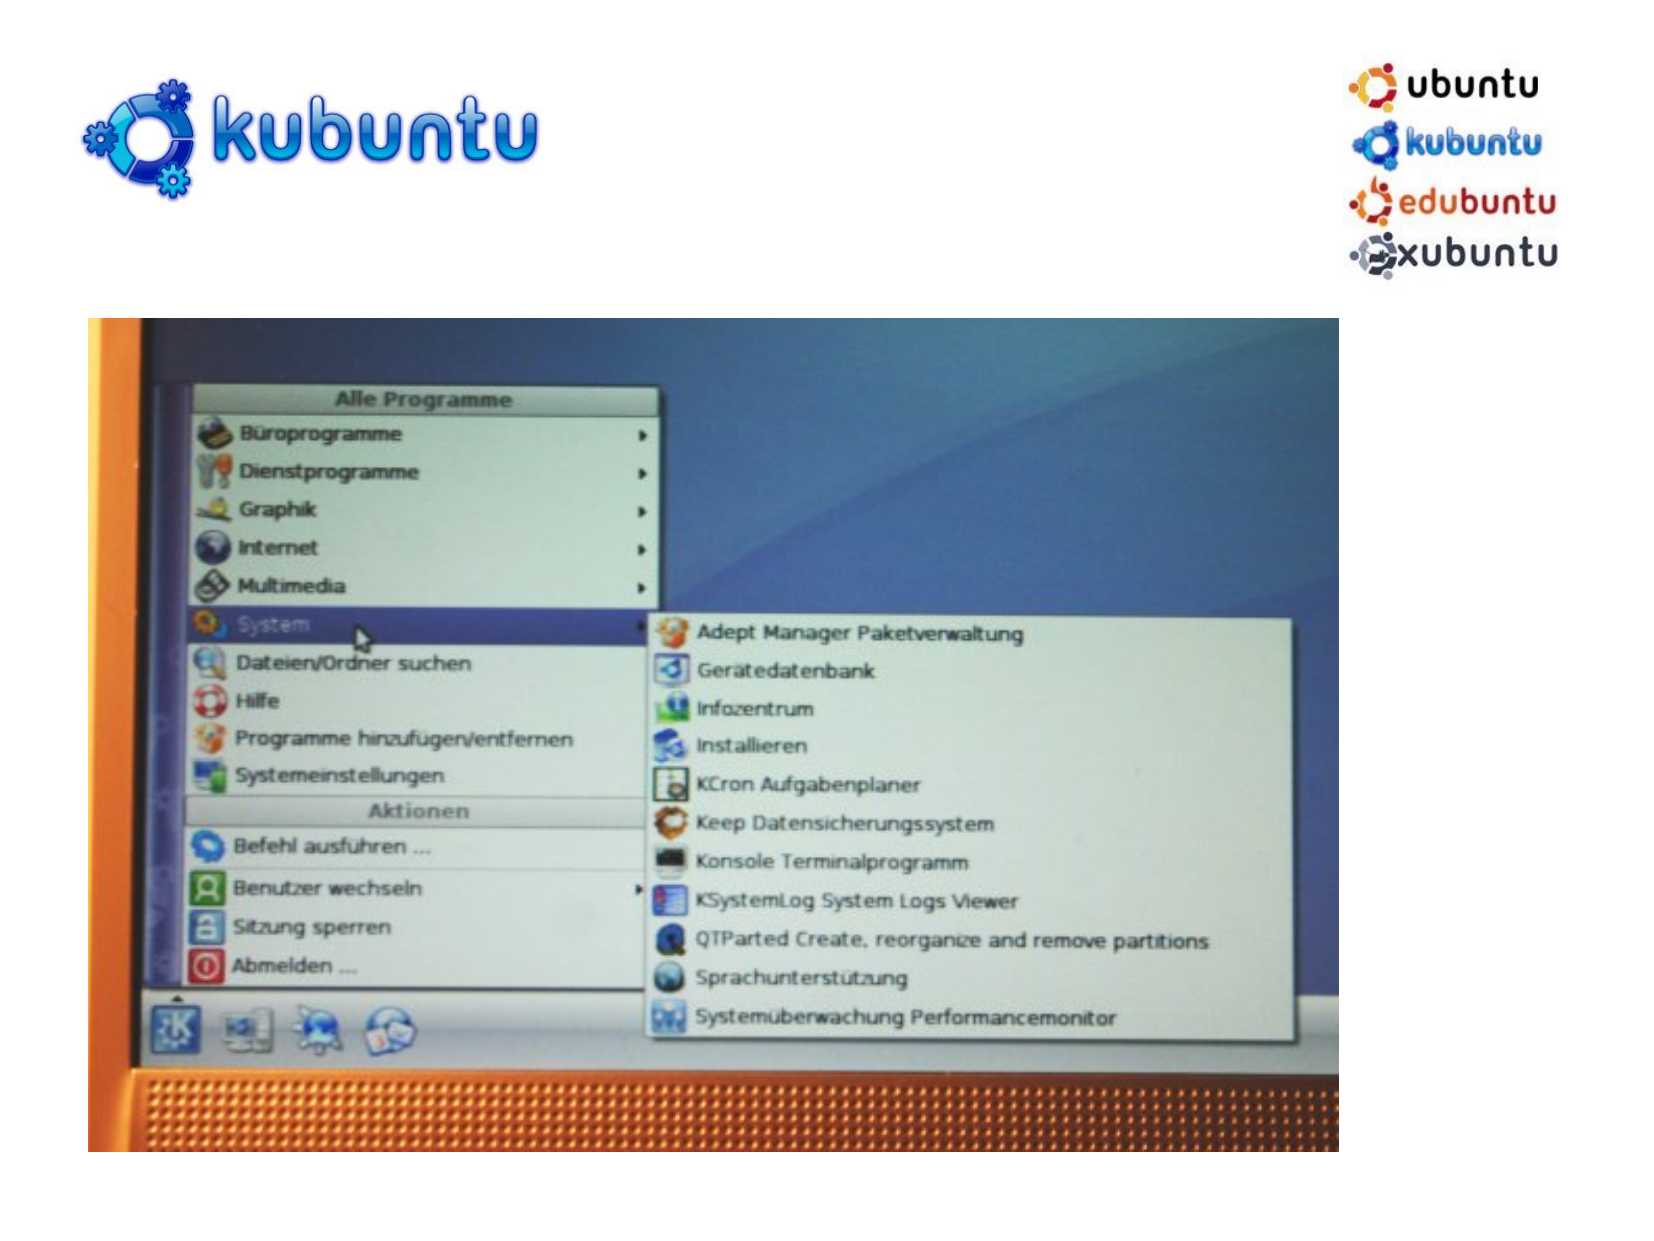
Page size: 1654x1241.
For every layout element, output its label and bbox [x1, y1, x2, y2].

picture [88, 318, 1339, 1152]
picture [59, 58, 562, 219]
picture [1343, 50, 1565, 296]
